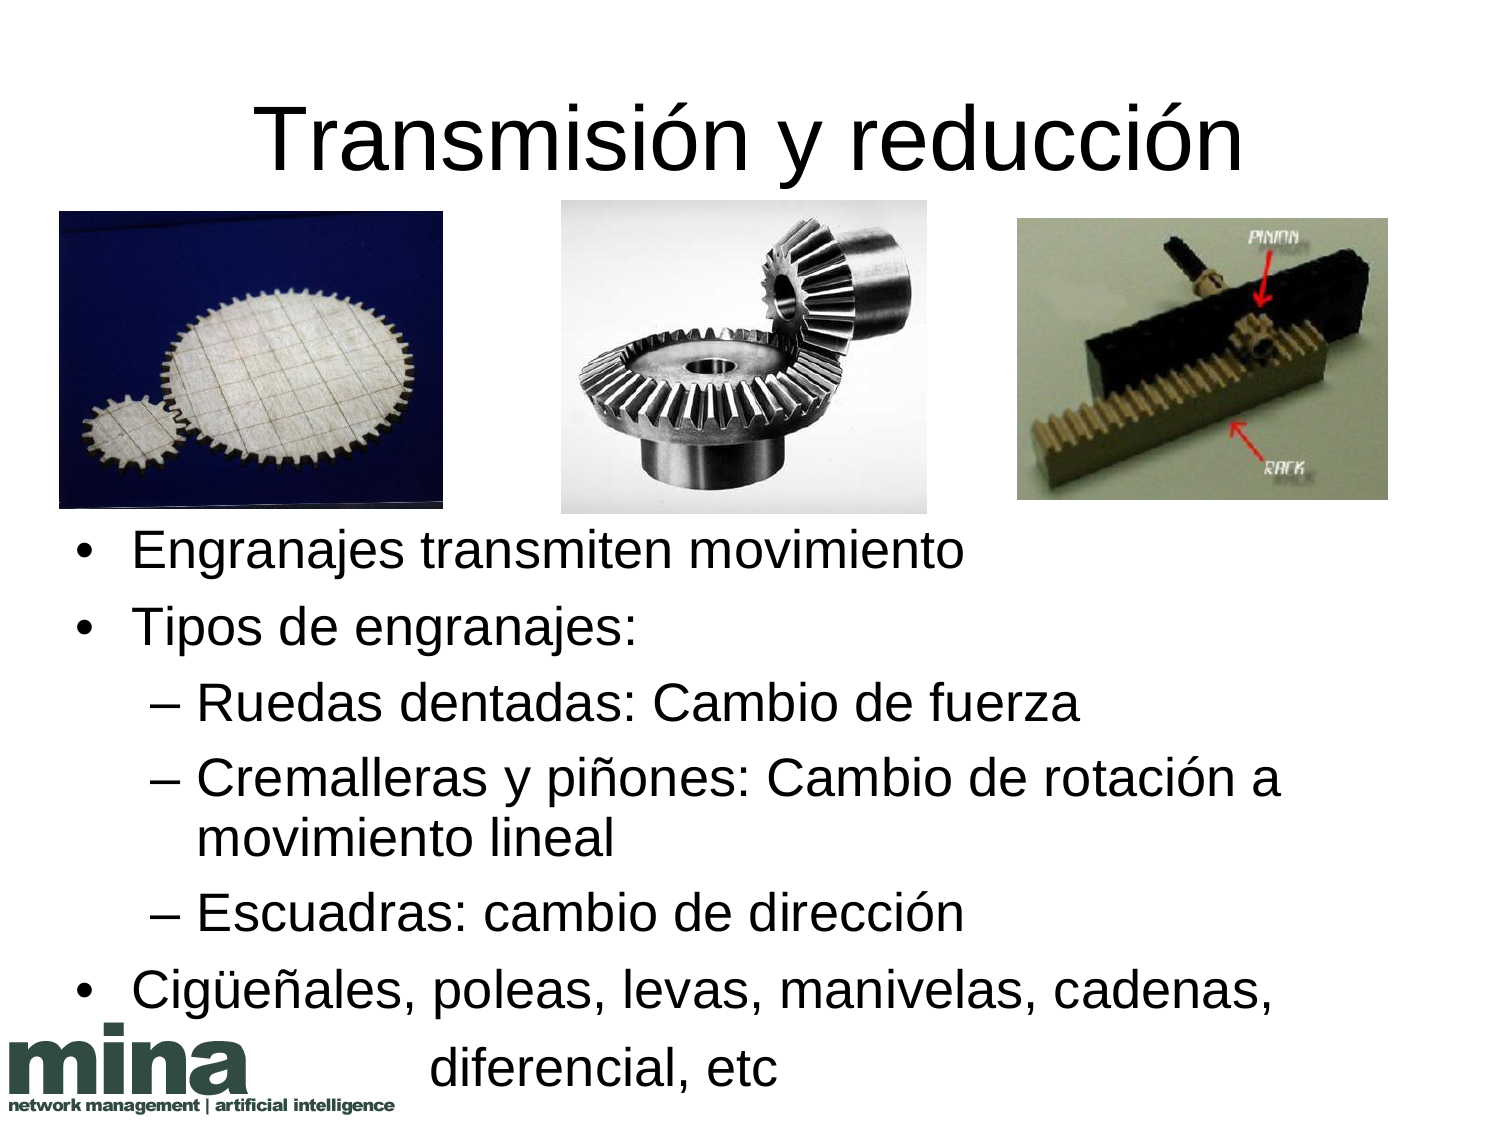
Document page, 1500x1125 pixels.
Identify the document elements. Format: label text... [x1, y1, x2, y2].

picture [1017, 218, 1388, 500]
list Engranajes transmiten movimiento Tipos de engranajes: Ruedas dentadas: Cambio de fuerza Cremalleras y piñones: Cambio de rotación a movimiento lineal Escuadras: cambio de dirección Cigüeñales, poleas, levas, manivelas, cadenas, diferencial, etc [75, 519, 1426, 1100]
picture [59, 211, 443, 509]
picture [561, 200, 927, 514]
title Transmisión y reducción [75, 45, 1426, 233]
picture [0, 1016, 402, 1119]
